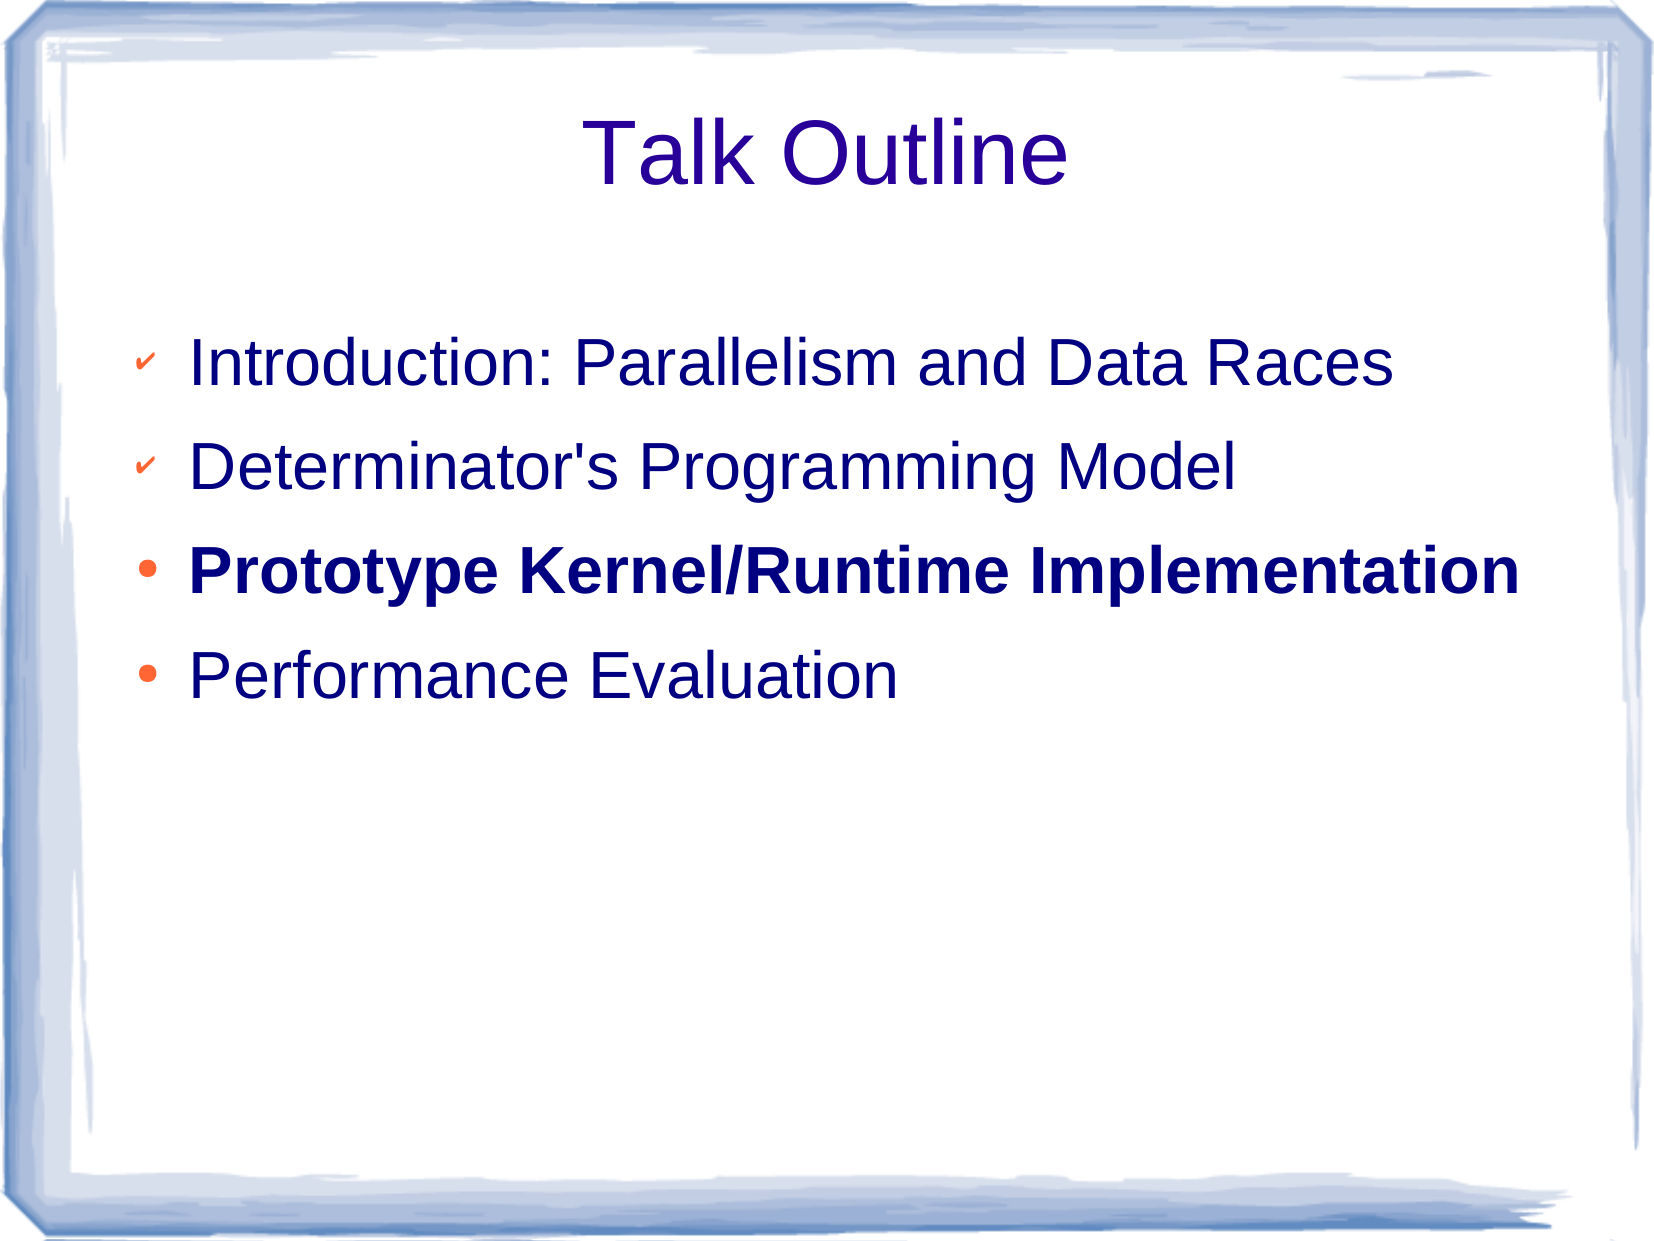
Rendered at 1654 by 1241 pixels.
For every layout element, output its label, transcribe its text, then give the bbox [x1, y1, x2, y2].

title Talk Outline [82, 56, 1571, 250]
list Introduction: Parallelism and Data Races Determinator's Programming Model Prototype Kernel/Runtime Implementation Performance Evaluation [118, 324, 1571, 990]
picture [0, 0, 1654, 1241]
